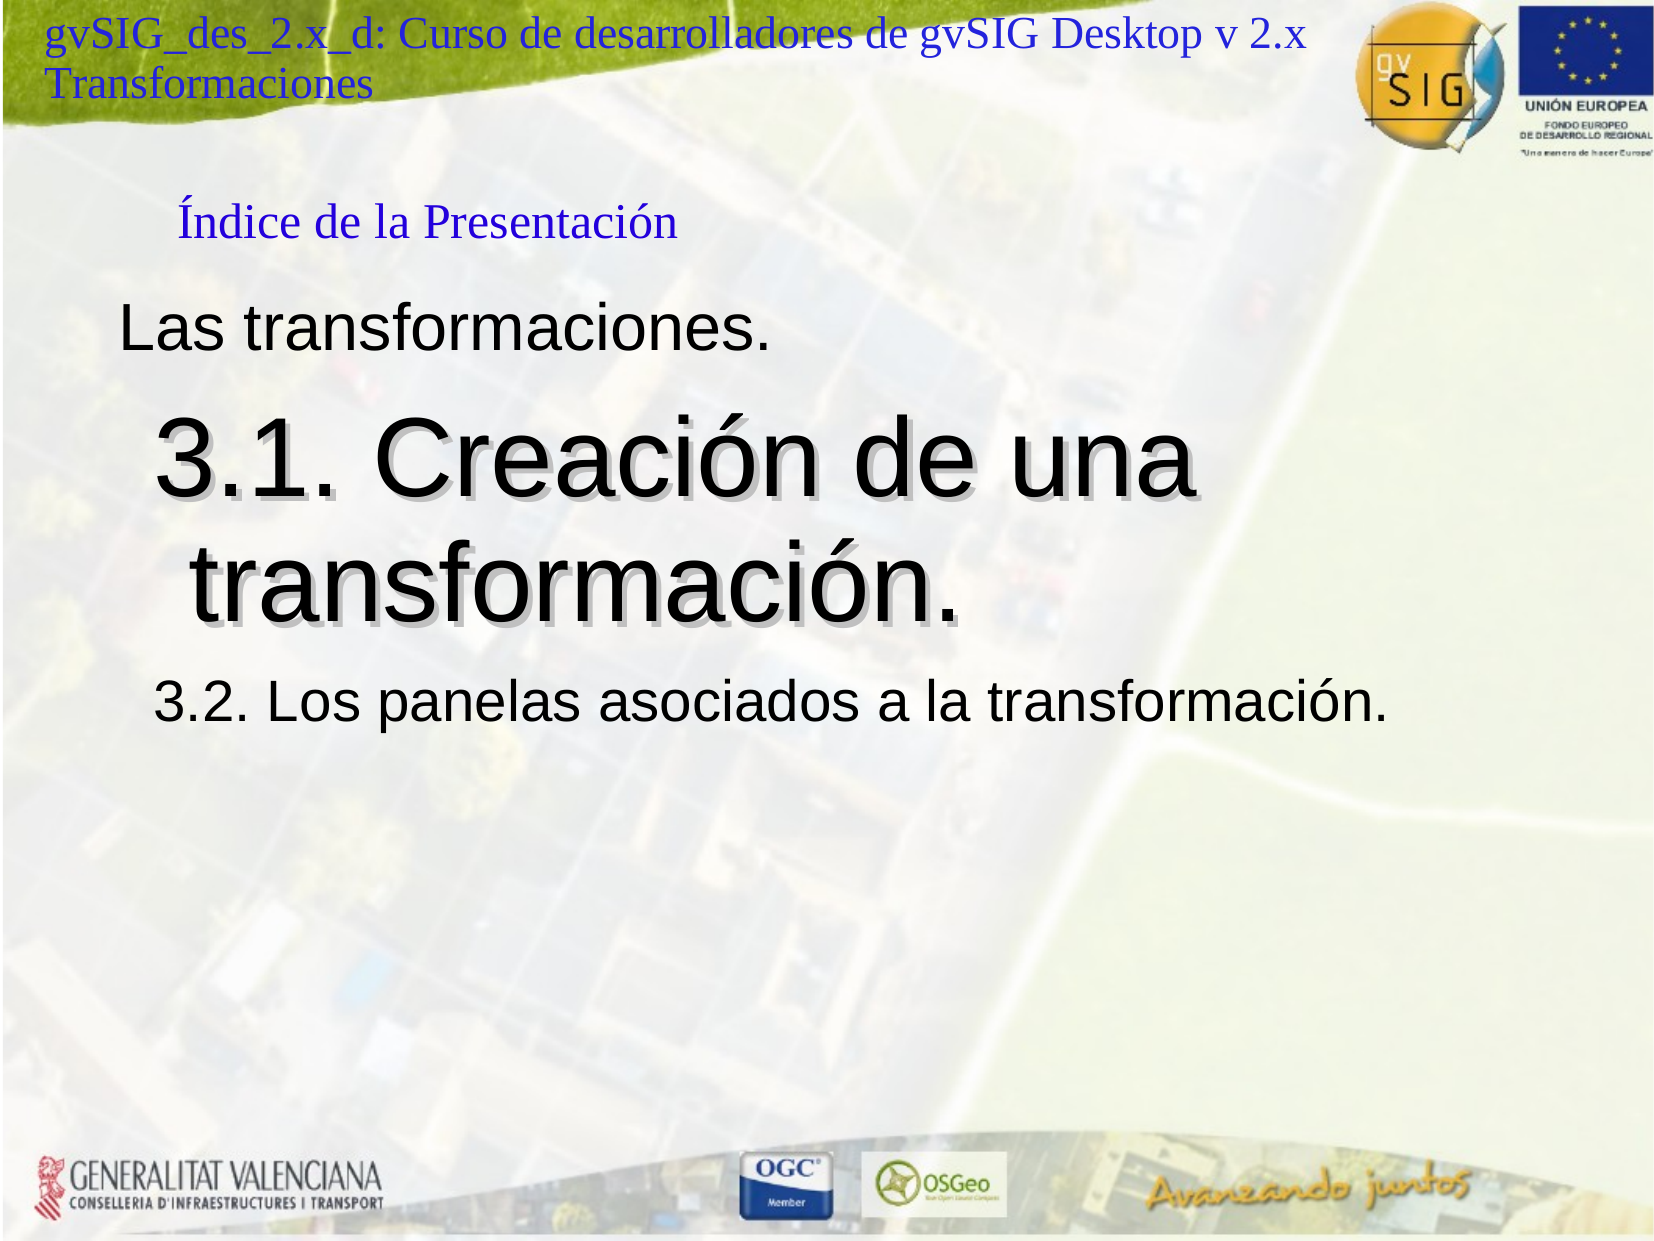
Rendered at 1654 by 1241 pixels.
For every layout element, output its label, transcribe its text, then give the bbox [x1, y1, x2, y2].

title Índice de la Presentación [177, 95, 1329, 290]
picture [2, 0, 1654, 1241]
list Las transformaciones. 3.1. Creación de una transformación. 3.2. Los panelas asociados a la transformación. [82, 290, 1571, 932]
